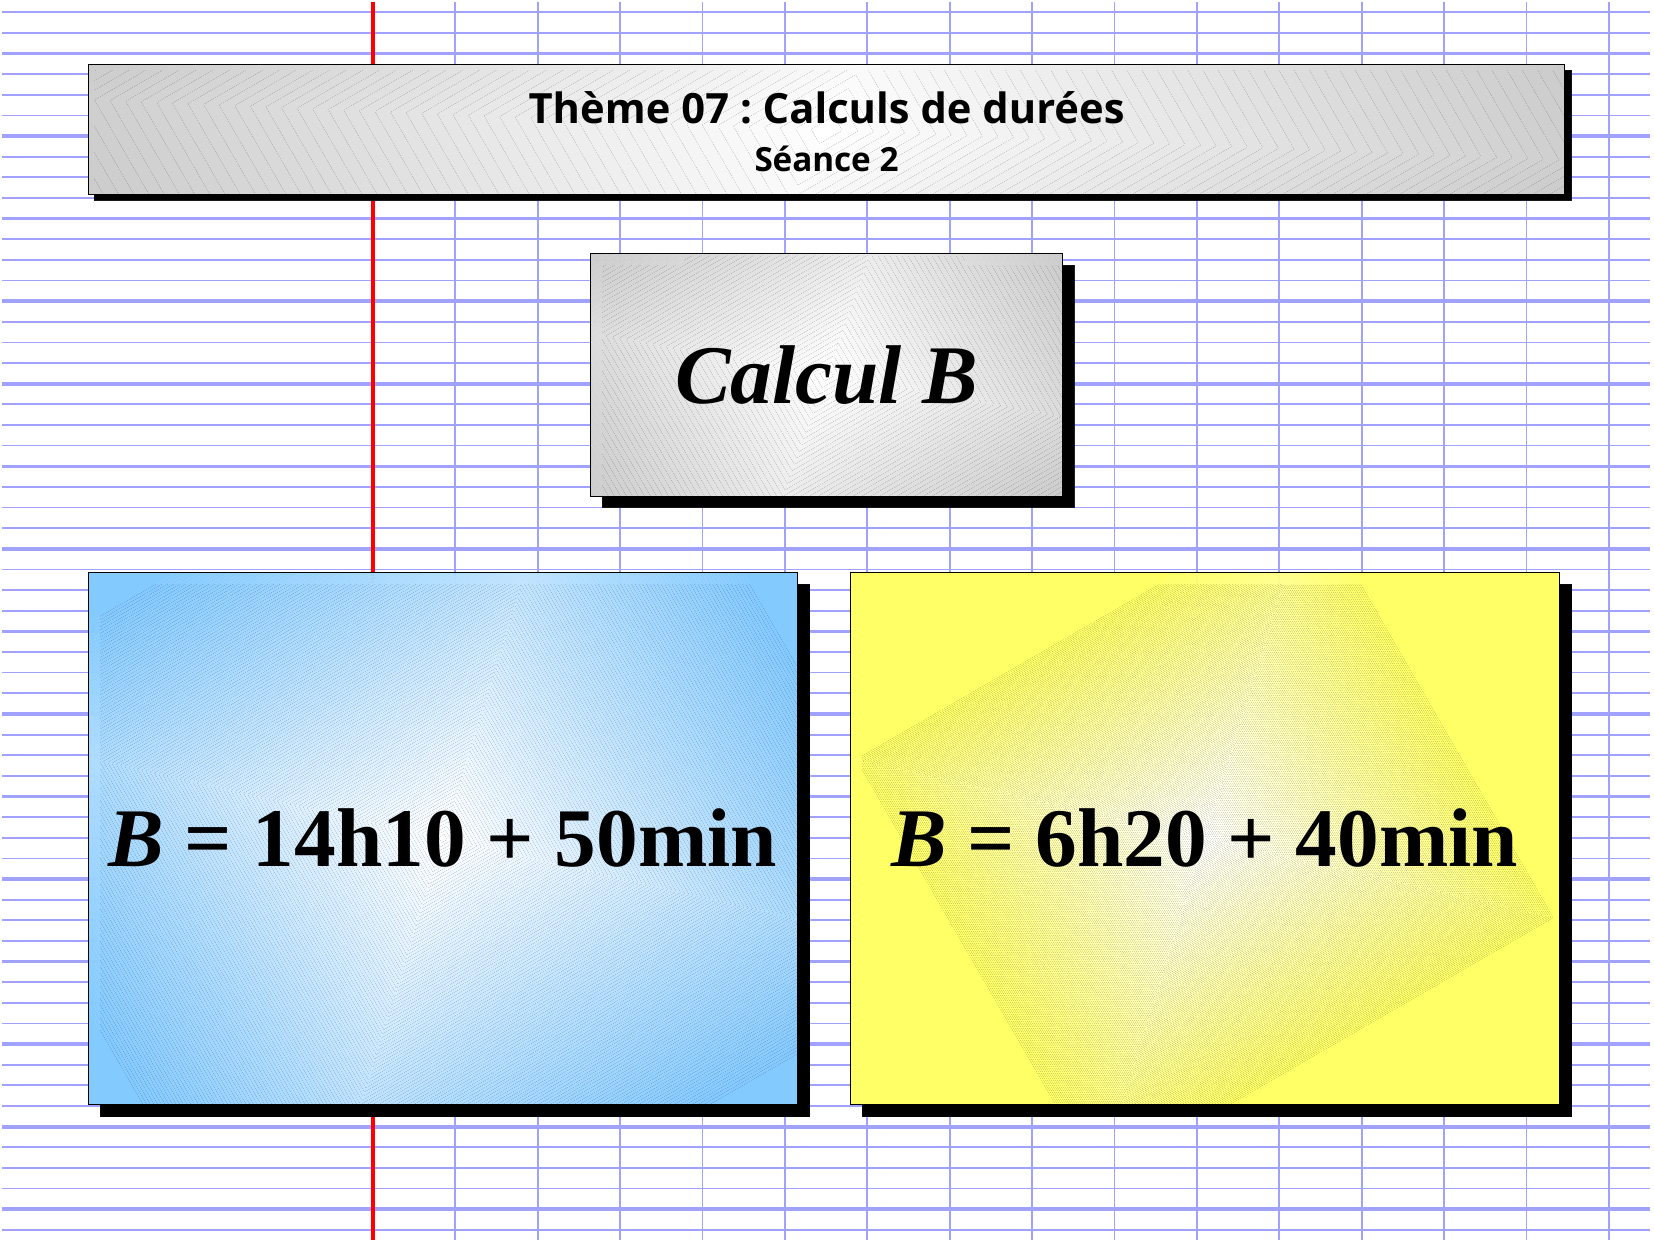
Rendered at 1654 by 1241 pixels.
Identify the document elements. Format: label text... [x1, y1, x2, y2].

text_box Thème 07 : Calculs de durées Séance 2 [88, 64, 1565, 195]
text_box Calcul B [590, 253, 1063, 497]
picture [0, 0, 1654, 1241]
text_box B = 14h10 + 50min [88, 572, 798, 1105]
text_box B = 6h20 + 40min [850, 572, 1560, 1105]
